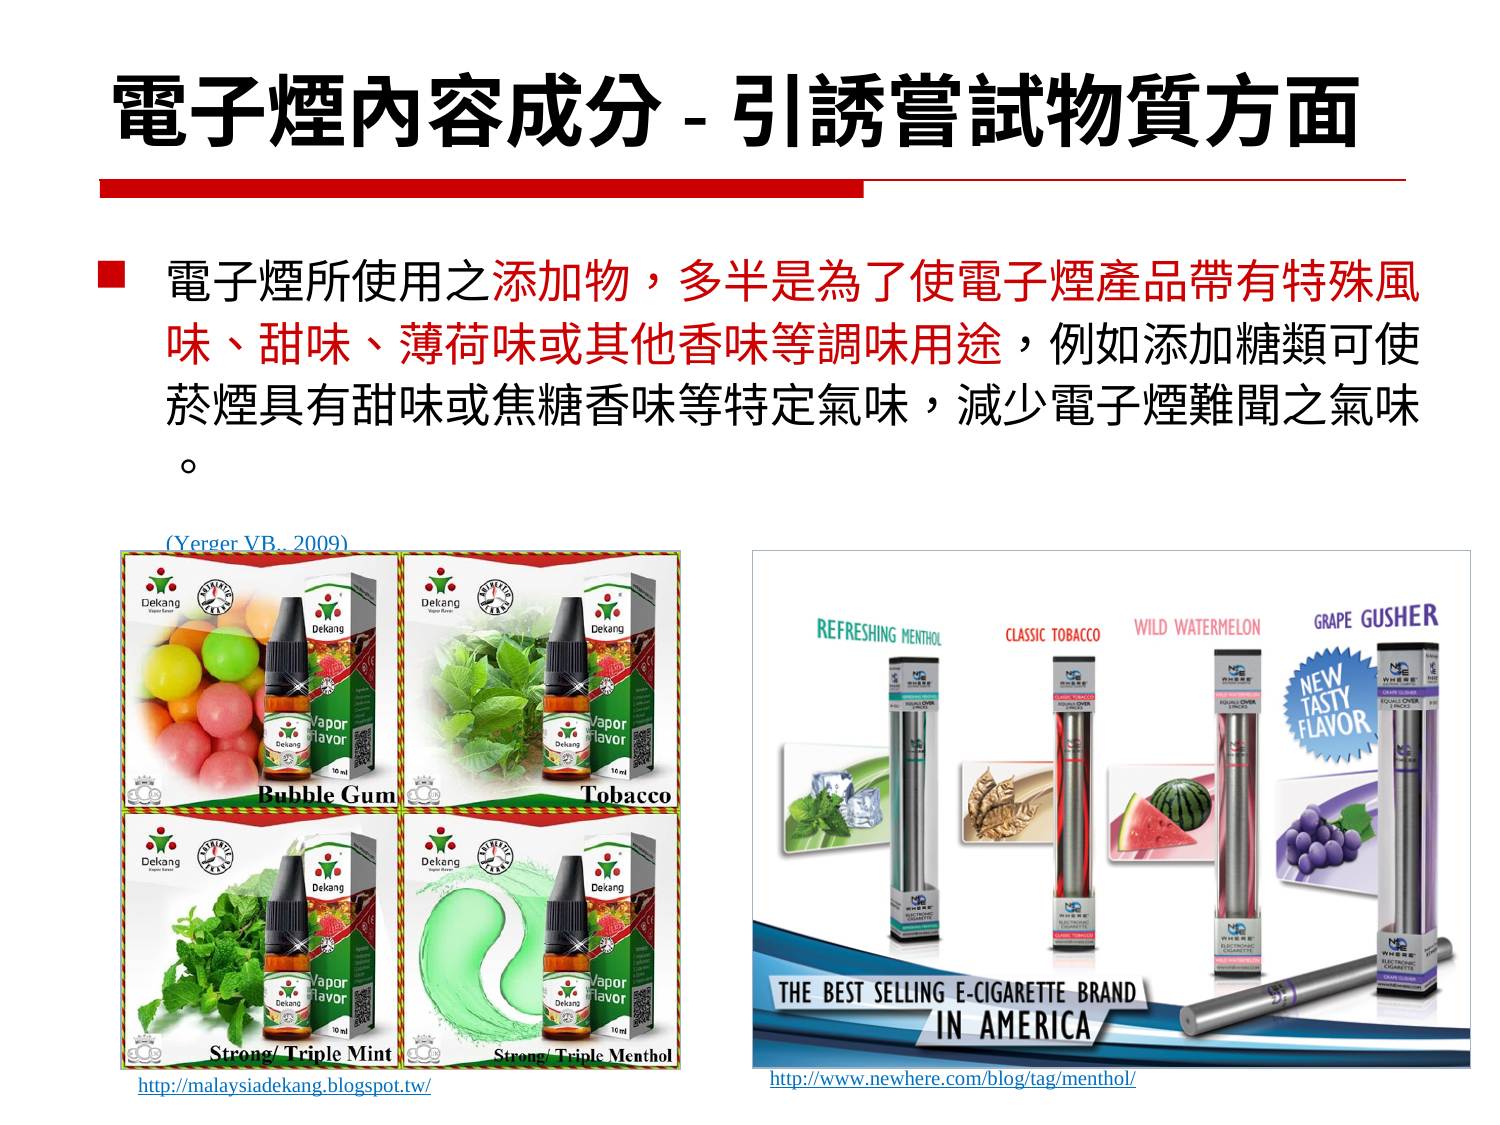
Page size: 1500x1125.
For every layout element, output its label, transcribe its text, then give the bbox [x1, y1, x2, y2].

list 電子煙所使用之添加物，多半是為了使電子煙產品帶有特殊風味、甜味、薄荷味或其他香味等調味用途，例如添加糖類可使菸煙具有甜味或焦糖香味等特定氣味，減少電子煙難聞之氣味。 (Yerger VB., 2009) [79, 238, 1439, 566]
text_box http://malaysiadekang.blogspot.tw/ [123, 1064, 447, 1105]
picture [121, 551, 680, 1069]
picture [753, 551, 1470, 1068]
text_box http://www.newhere.com/blog/tag/menthol/ [755, 1056, 1151, 1098]
title 電子煙內容成分-引誘嘗試物質方面 [94, 50, 1407, 164]
